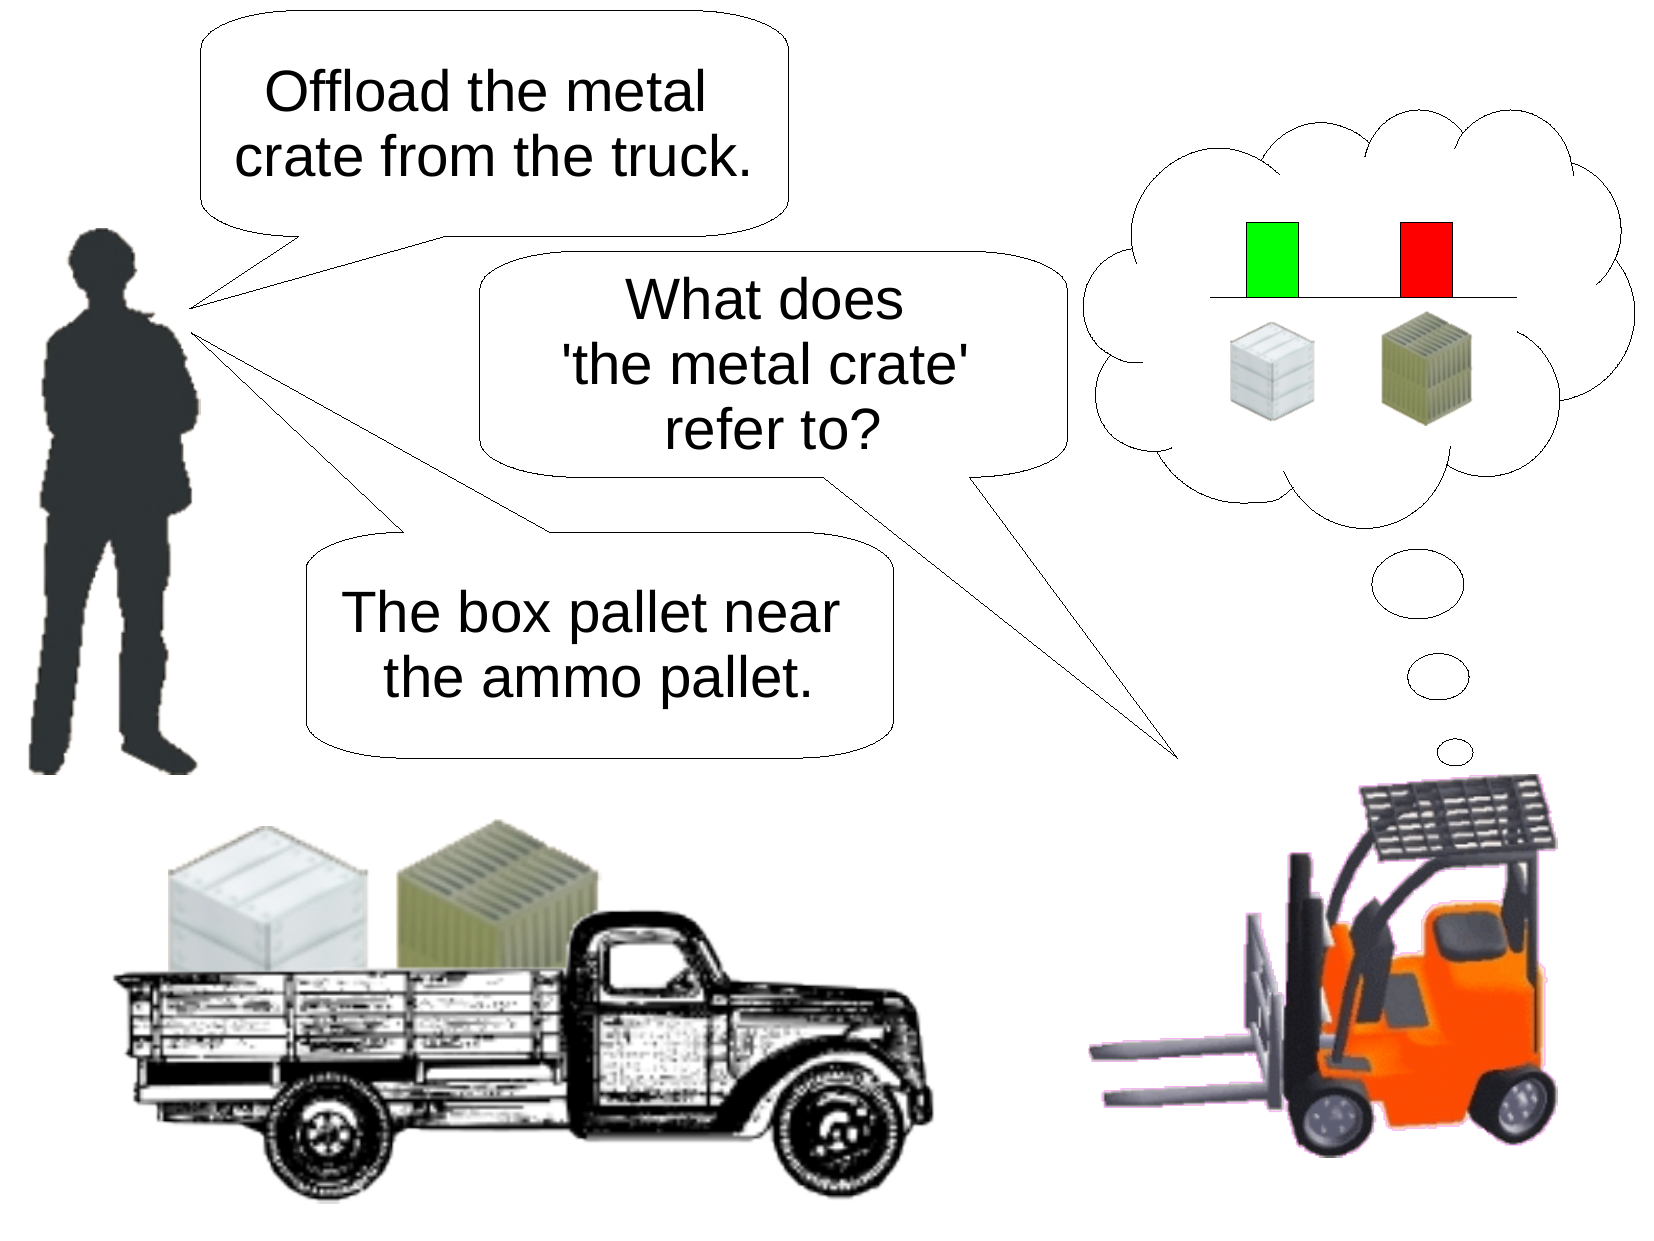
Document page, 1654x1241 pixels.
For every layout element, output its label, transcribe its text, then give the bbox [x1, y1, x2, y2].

text_box [1371, 549, 1464, 619]
text_box Offload the metal crate from the truck. [189, 10, 789, 309]
picture [1381, 311, 1473, 426]
text_box [1437, 738, 1474, 766]
picture [27, 228, 201, 775]
text_box [1083, 109, 1635, 529]
picture [1230, 322, 1316, 422]
text_box [1407, 653, 1470, 700]
picture [1088, 774, 1558, 1158]
text_box The box pallet near the ammo pallet. [191, 332, 894, 759]
picture [111, 819, 948, 1204]
text_box What does 'the metal crate' refer to? [479, 251, 1178, 759]
